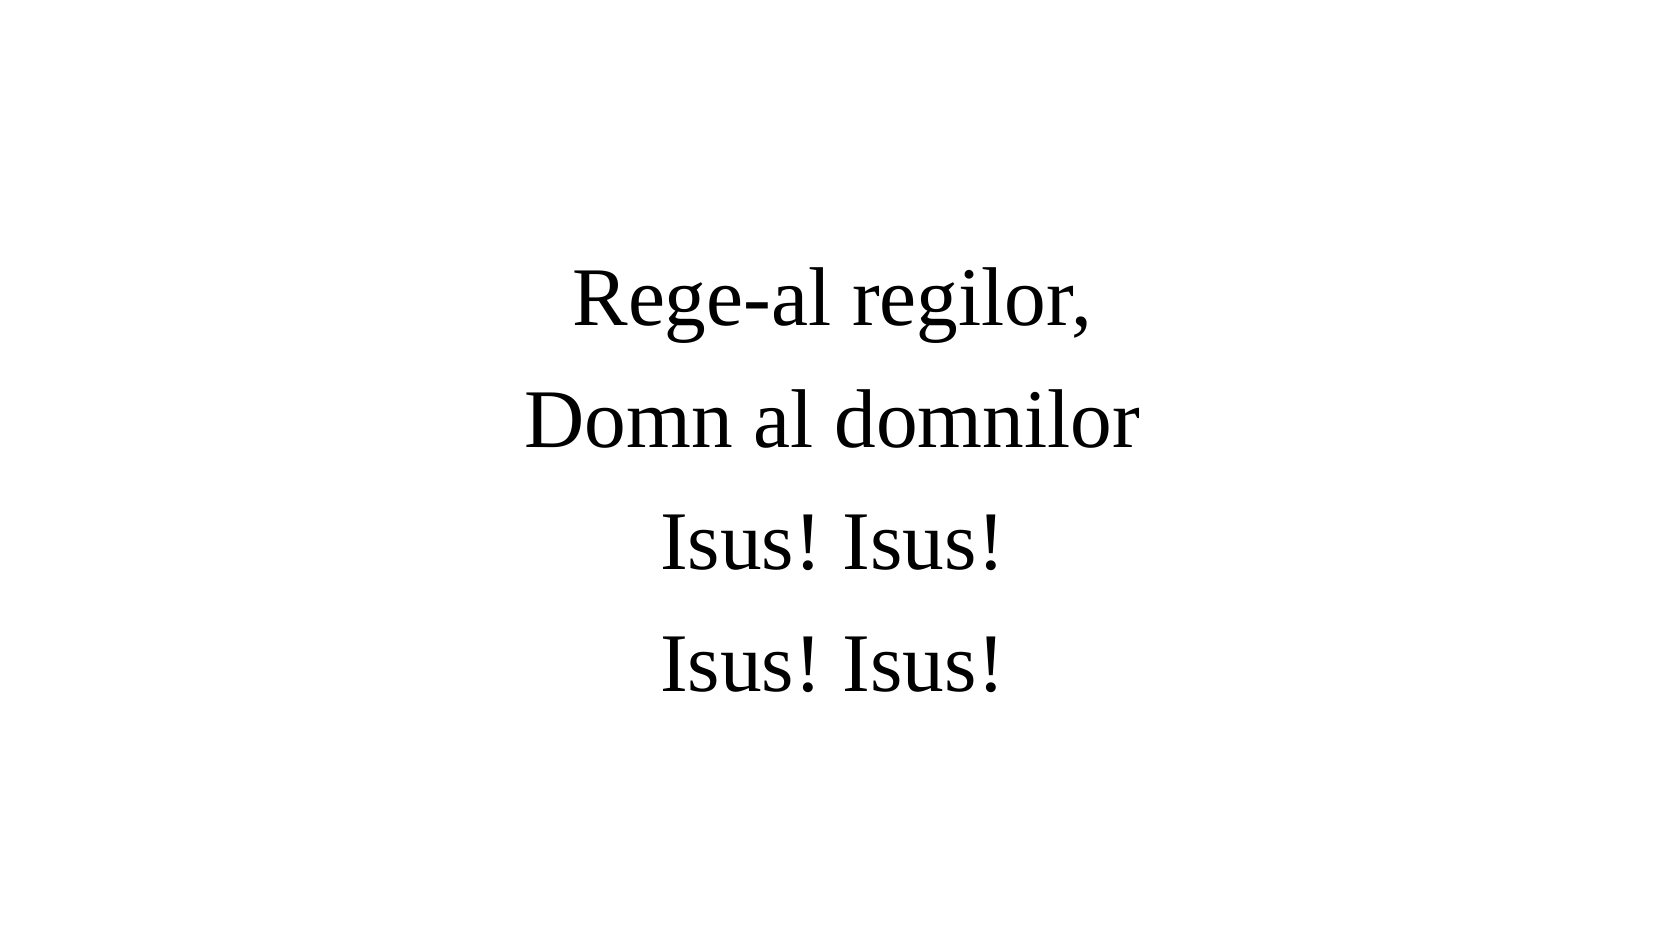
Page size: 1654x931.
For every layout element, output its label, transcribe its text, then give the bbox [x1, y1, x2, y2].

subtitle Rege-al regilor, Domn al domnilor Isus! Isus! Isus! Isus! [141, 238, 1524, 713]
